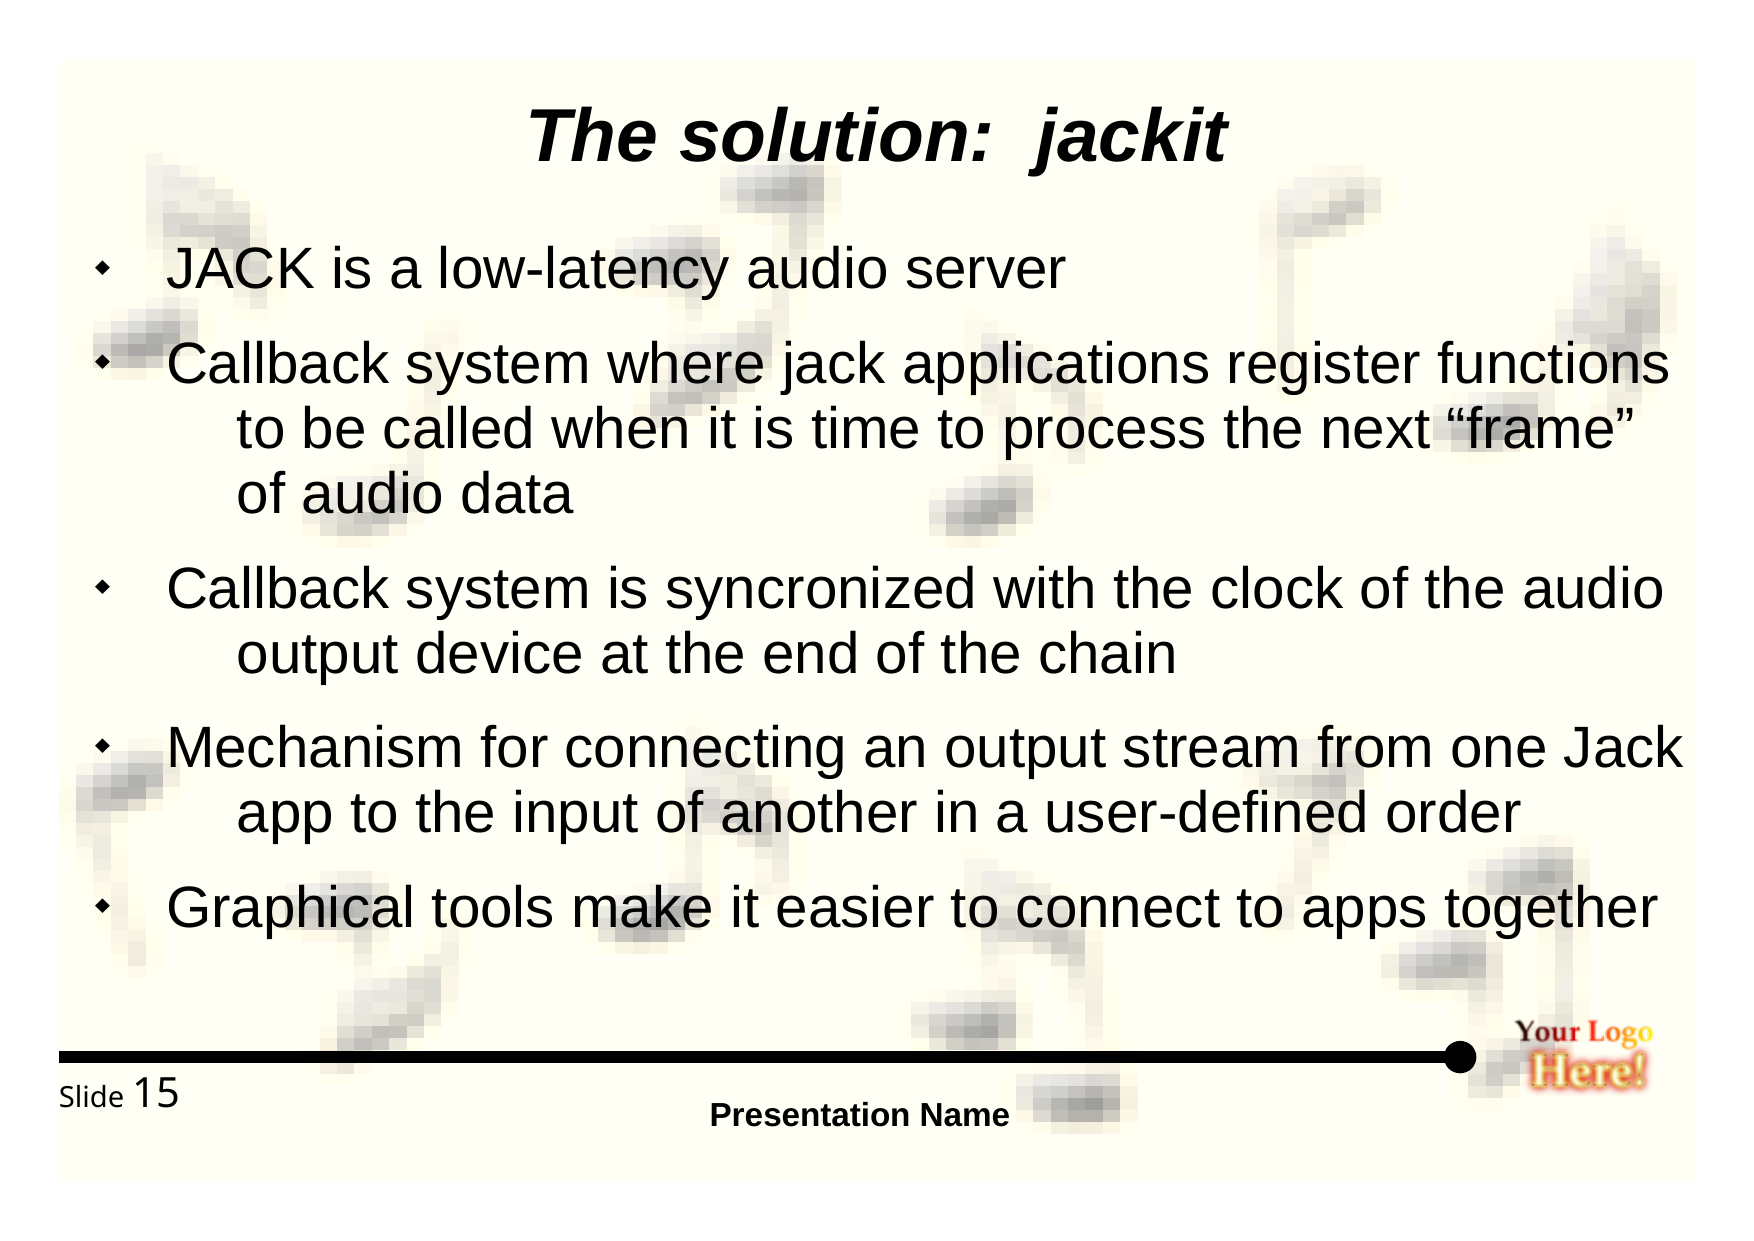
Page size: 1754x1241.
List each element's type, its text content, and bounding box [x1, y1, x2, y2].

picture [1499, 1009, 1672, 1099]
title The solution: jackit [59, 59, 1695, 1182]
list JACK is a low-latency audio server Callback system where jack applications register functions to be called when it is time to process the next “frame” of audio data Callback system is syncronized with the clock of the audio output device at the end of the chain Mechanism for connecting an output stream from one Jack app to the input of another in a user-defined order Graphical tools make it easier to connect to apps together [71, 236, 1695, 1004]
